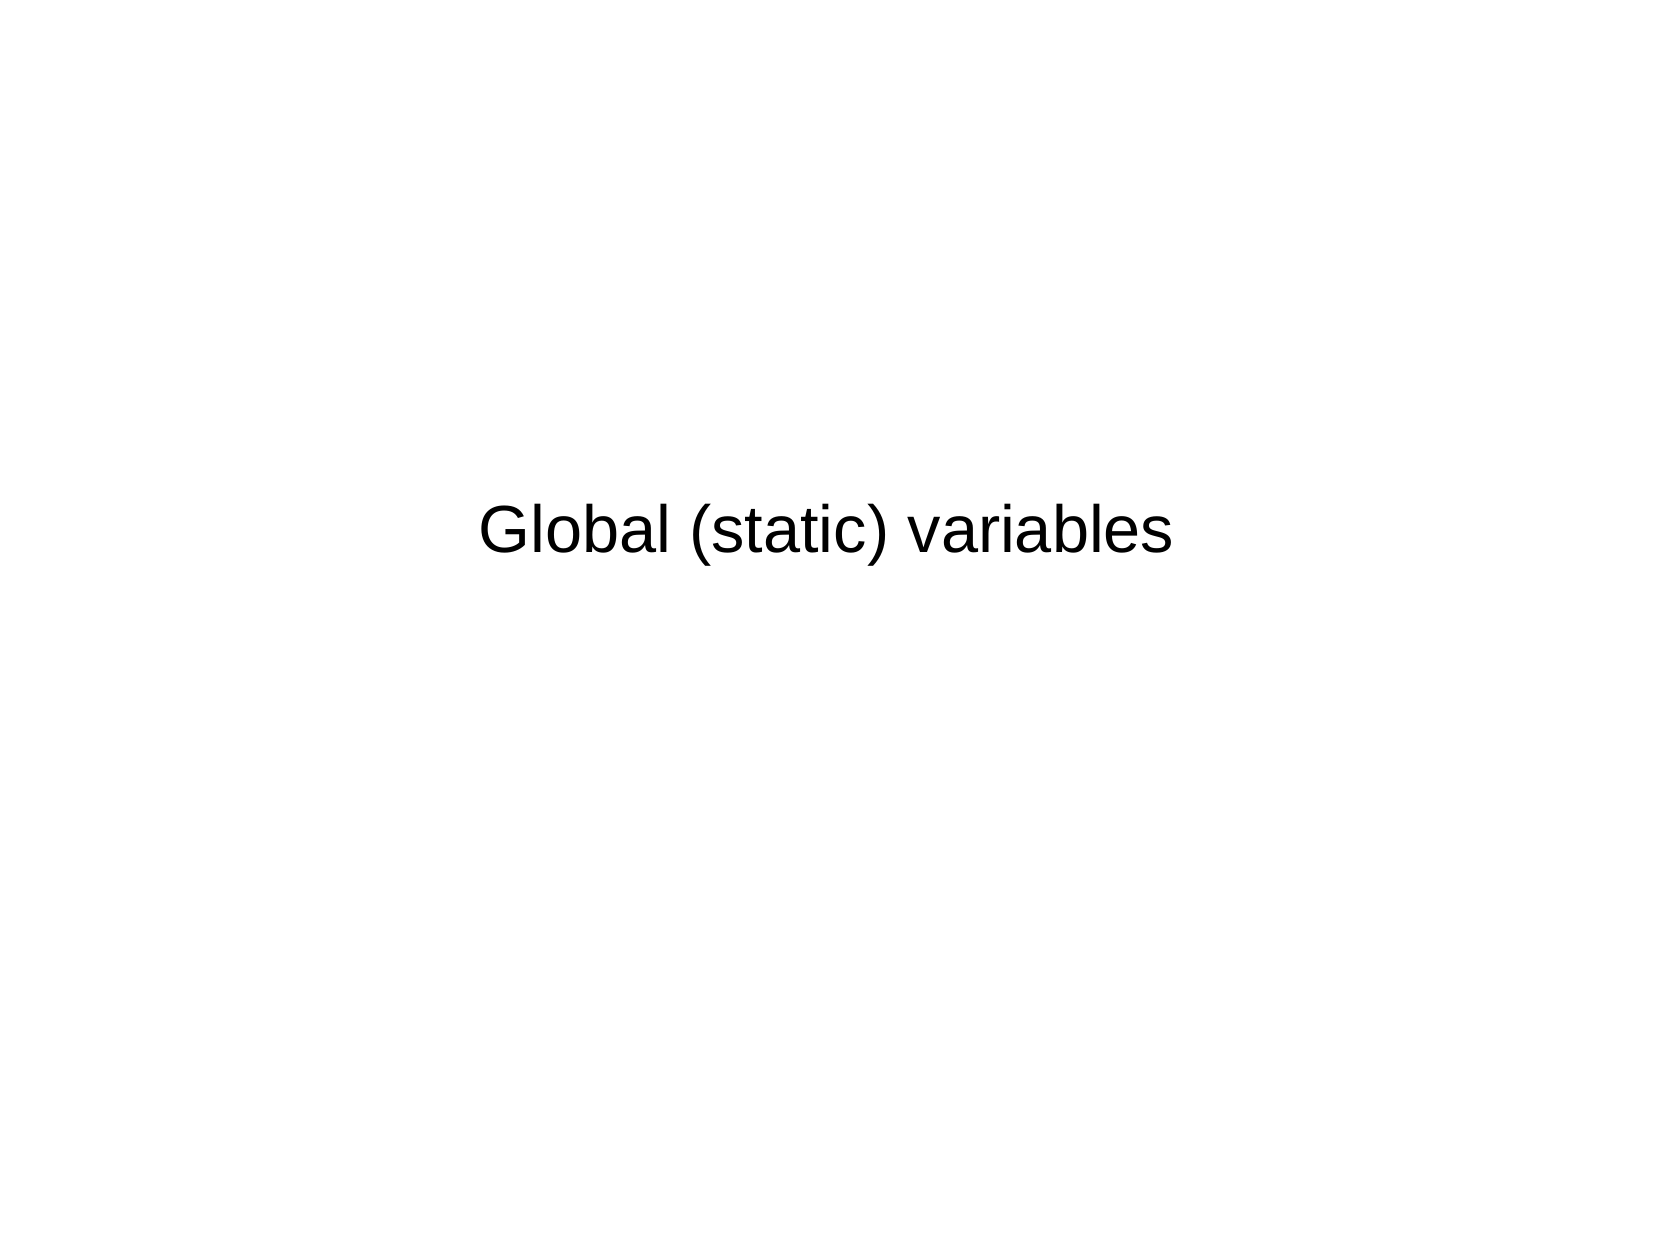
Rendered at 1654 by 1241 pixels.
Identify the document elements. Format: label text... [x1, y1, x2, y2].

subtitle Global (static) variables [82, 49, 1571, 1010]
